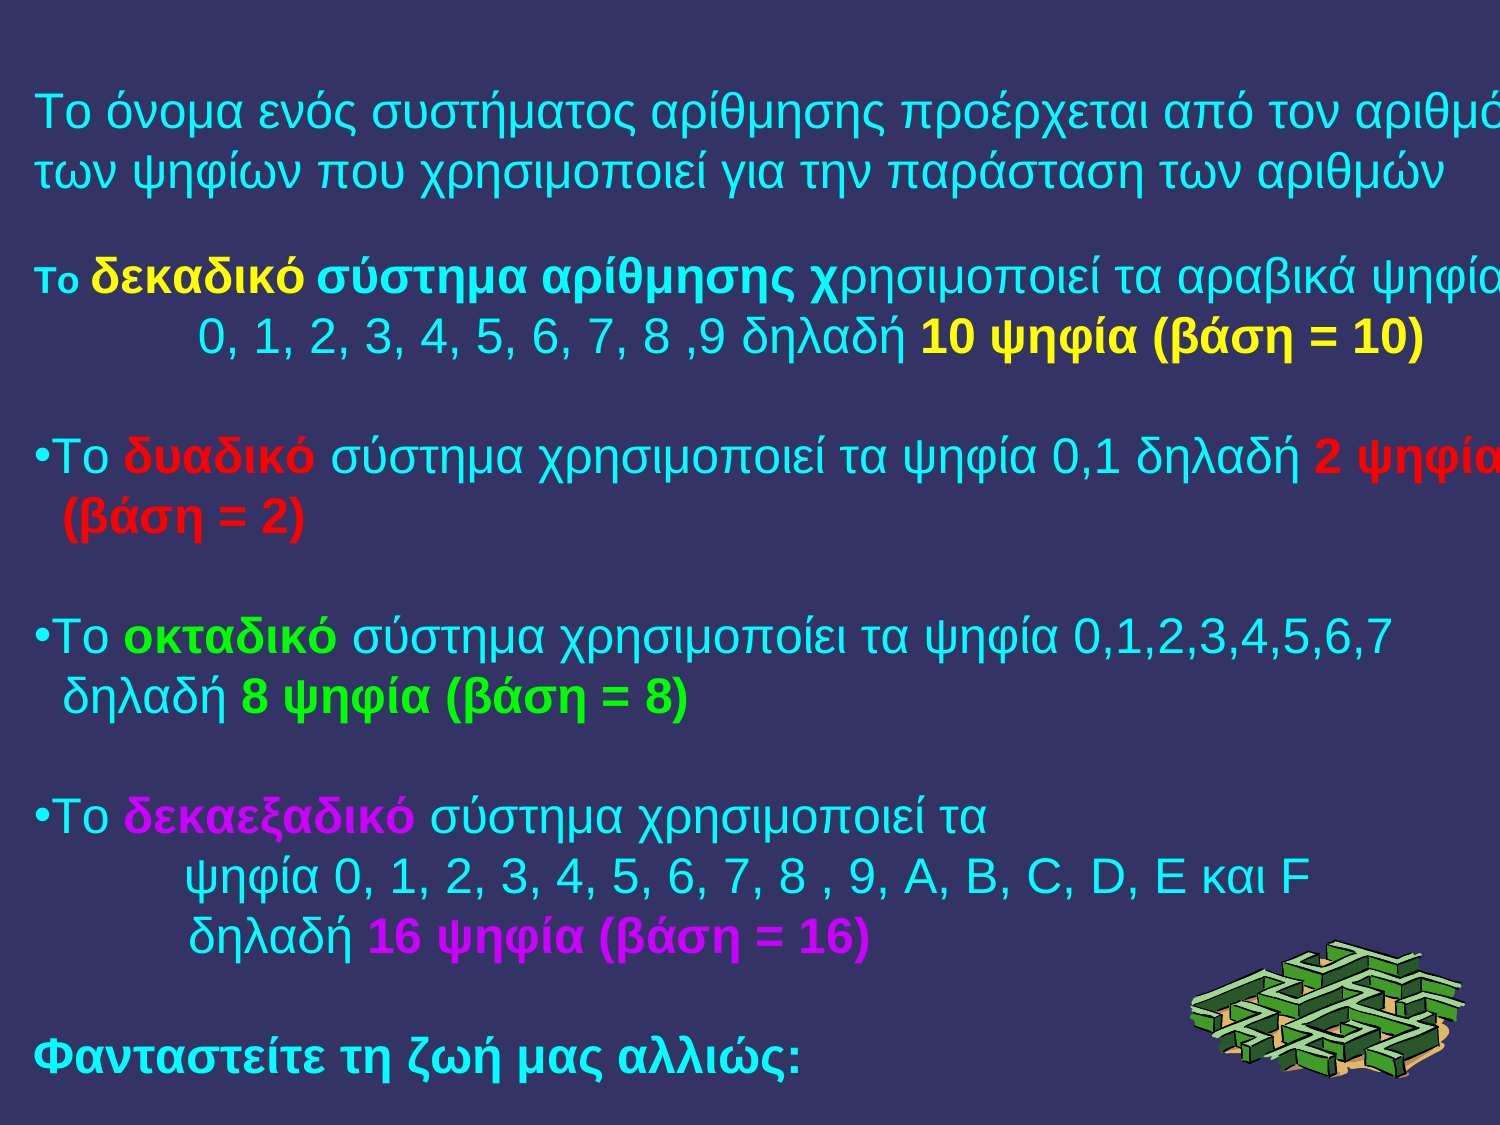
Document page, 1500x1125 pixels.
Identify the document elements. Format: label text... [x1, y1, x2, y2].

text_box Το όνομα ενός συστήματος αρίθμησης προέρχεται από τον αριθμό των ψηφίων που χρησιμοποιεί για την παράσταση των αριθμών Το δεκαδικό σύστημα αρίθμησης χρησιμοποιεί τα αραβικά ψηφία : 0, 1, 2, 3, 4, 5, 6, 7, 8 ,9 δηλαδή 10 ψηφία (βάση = 10) Το δυαδικό σύστημα χρησιμοποιεί τα ψηφία 0,1 δηλαδή 2 ψηφία (βάση = 2) Το οκταδικό σύστημα χρησιμοποίει τα ψηφία 0,1,2,3,4,5,6,7 δηλαδή 8 ψηφία (βάση = 8) Το δεκαεξαδικό σύστημα χρησιμοποιεί τα ψηφία 0, 1, 2, 3, 4, 5, 6, 7, 8 , 9, A, B, C, D, E και F δηλαδή 16 ψηφία (βάση = 16) Φανταστείτε τη ζωή μας αλλιώς: [19, 71, 1500, 1125]
